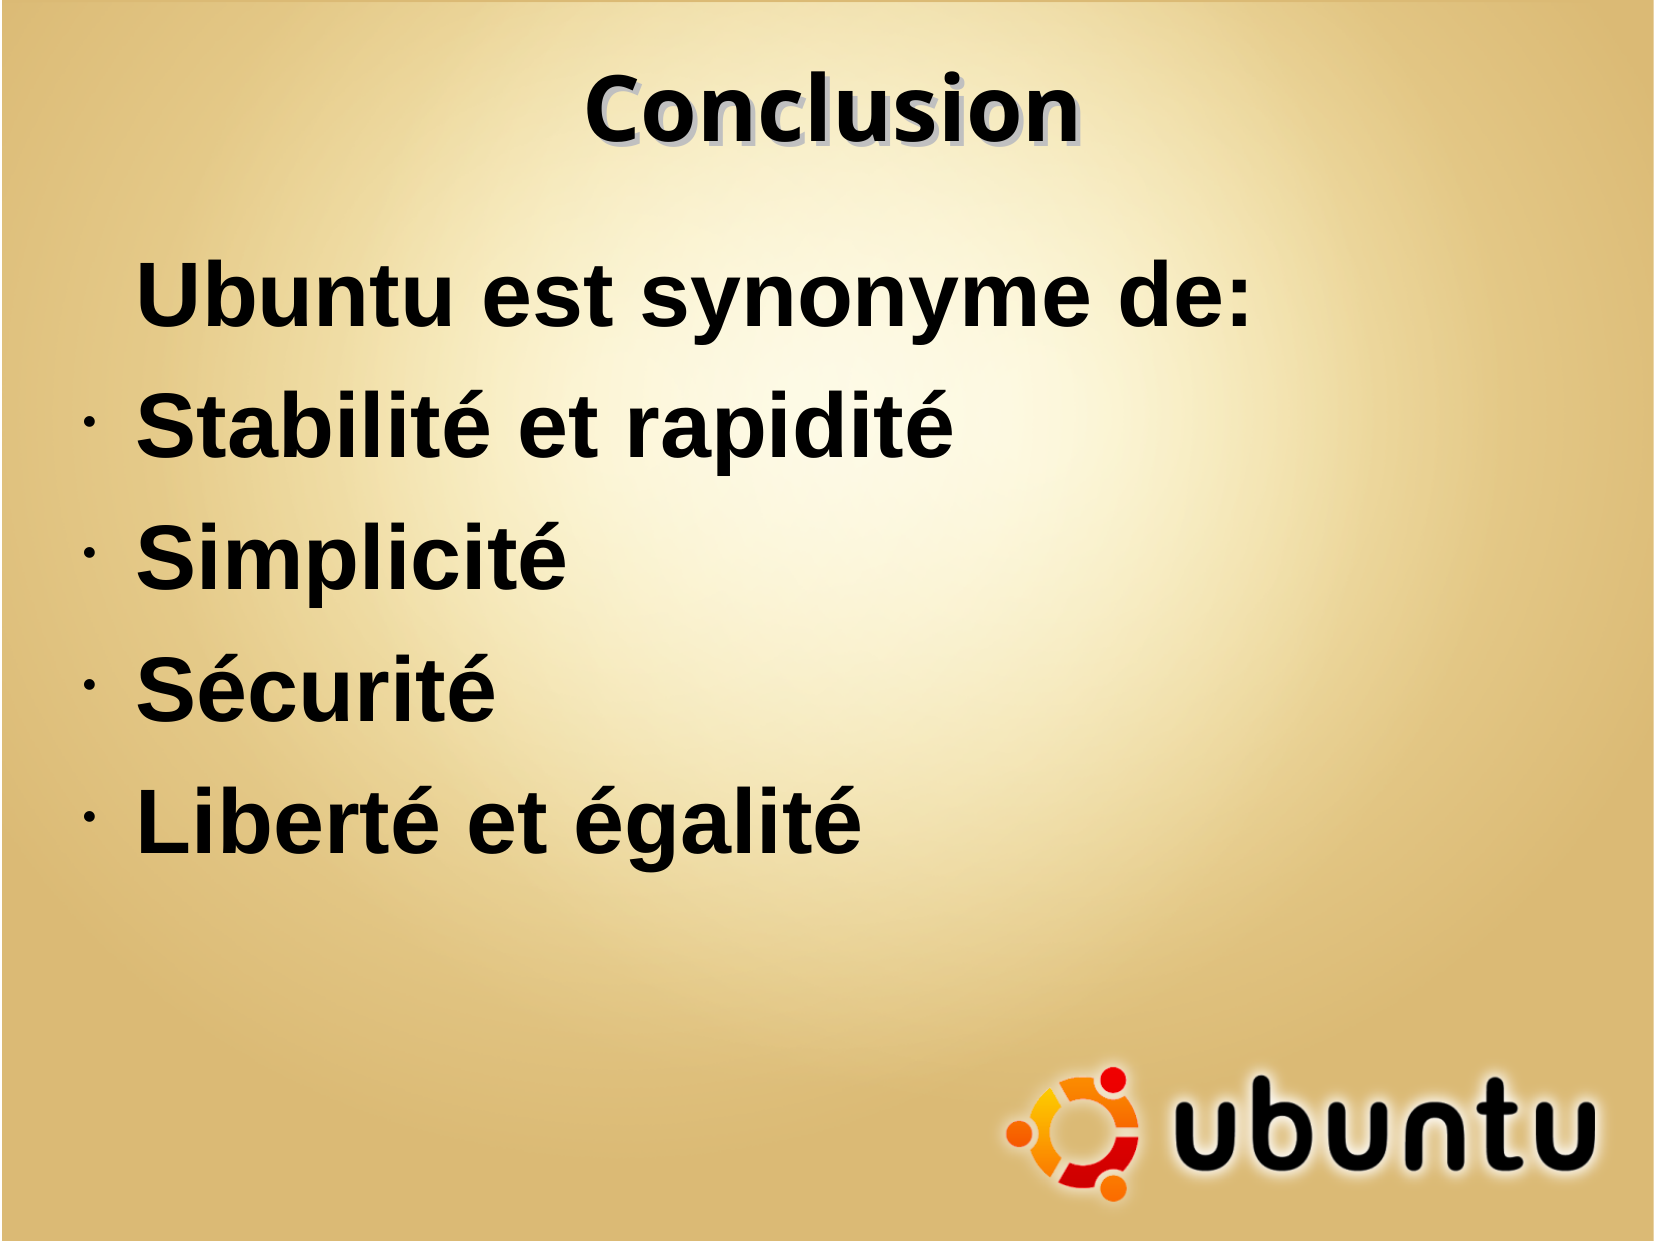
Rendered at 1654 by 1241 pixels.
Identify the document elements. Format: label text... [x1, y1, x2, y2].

picture [2, 0, 1654, 1241]
list Ubuntu est synonyme de: Stabilité et rapidité Simplicité Sécurité Liberté et égalité [64, 243, 1554, 1047]
title Conclusion [88, 35, 1577, 178]
